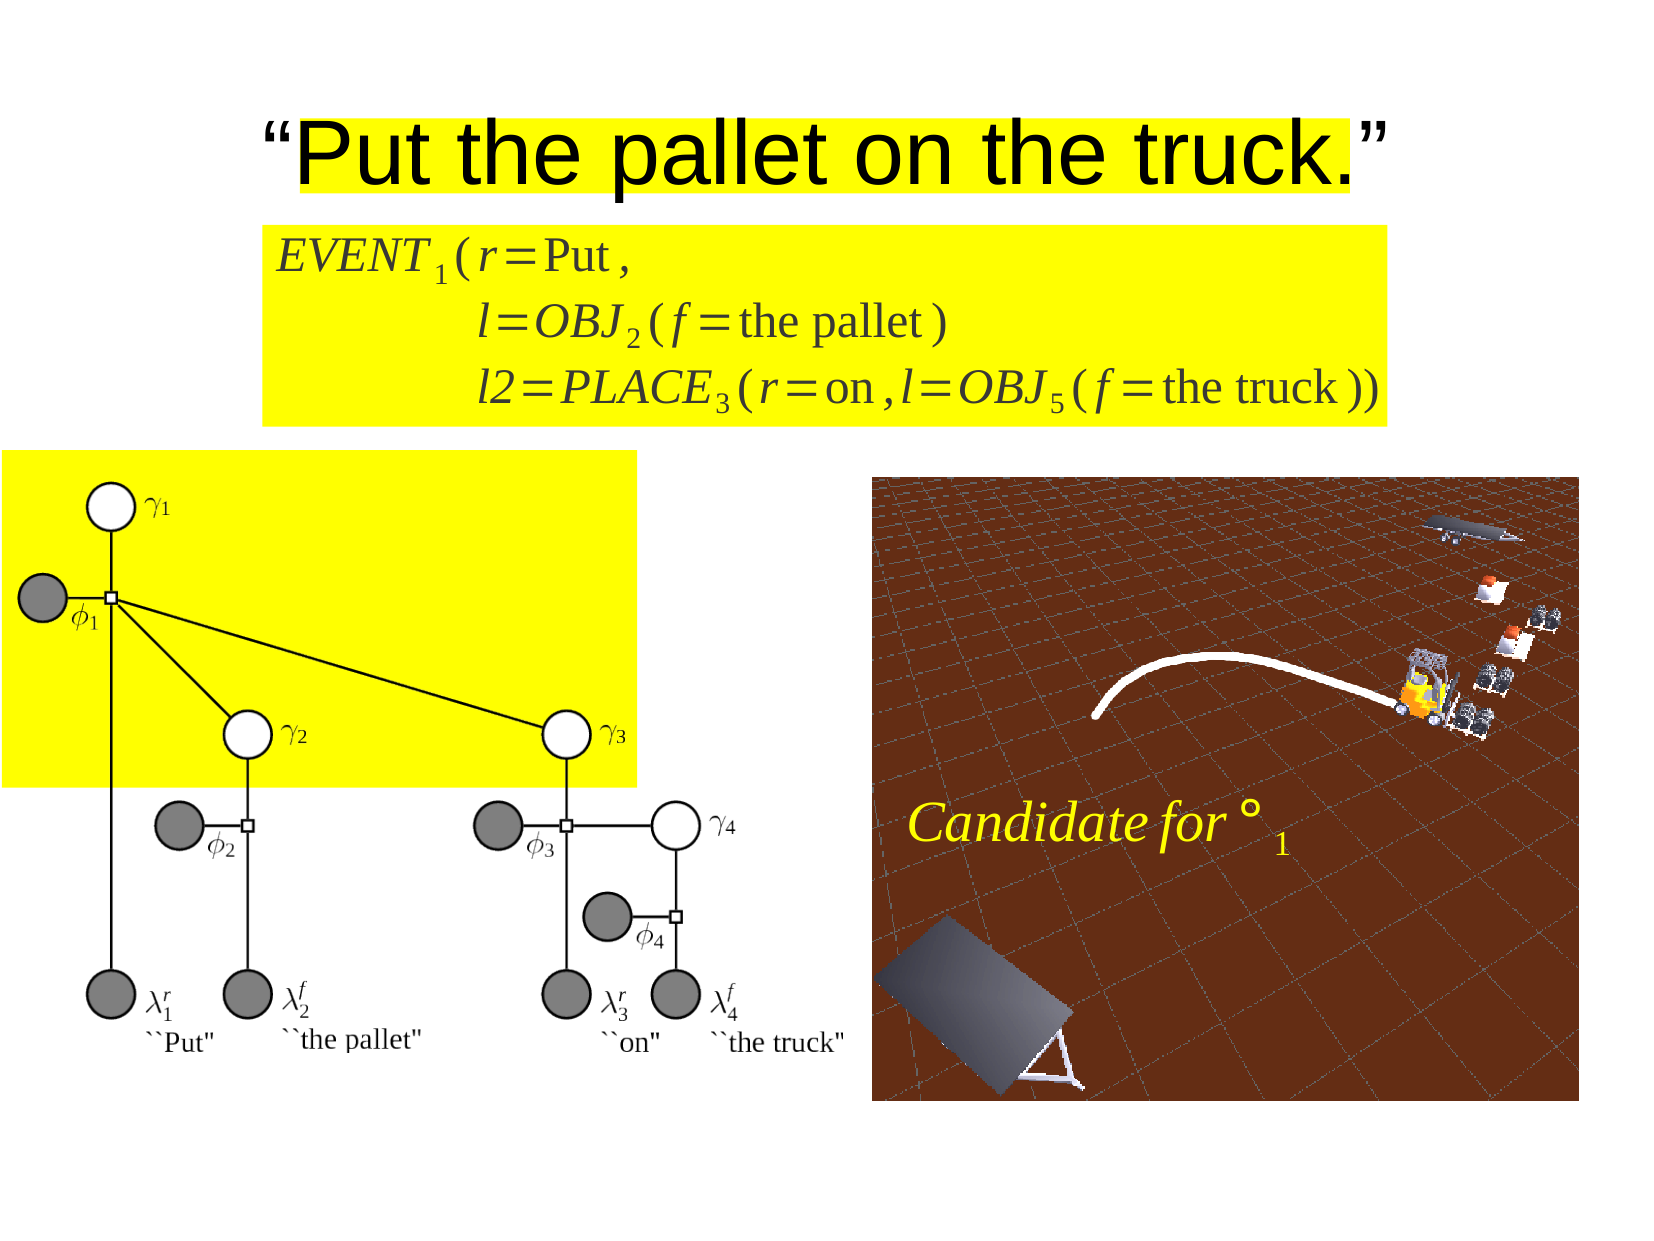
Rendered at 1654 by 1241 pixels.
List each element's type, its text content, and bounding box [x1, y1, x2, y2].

chart [899, 789, 1297, 863]
picture [17, 480, 843, 1053]
title “Put the pallet on the truck.” [82, 49, 1571, 257]
text_box [262, 257, 1388, 427]
picture [872, 475, 1580, 1101]
text_box [1, 450, 638, 788]
chart [266, 228, 1385, 421]
